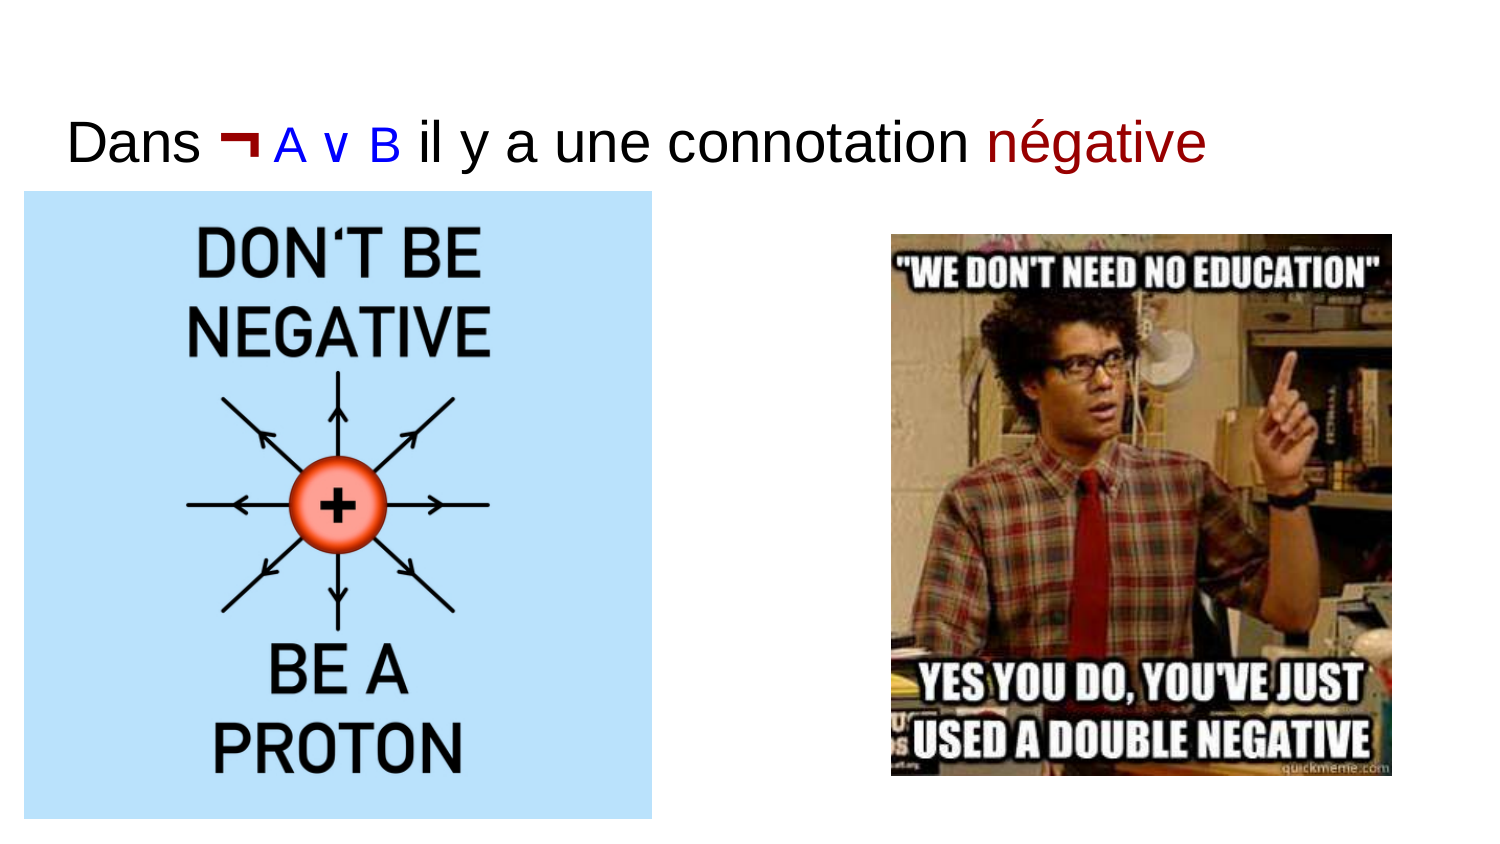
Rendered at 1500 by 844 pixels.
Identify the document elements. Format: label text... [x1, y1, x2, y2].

picture [24, 191, 652, 819]
picture [891, 234, 1392, 776]
title Dans ¬ A ∨ B il y a une connotation négative [51, 72, 1449, 167]
